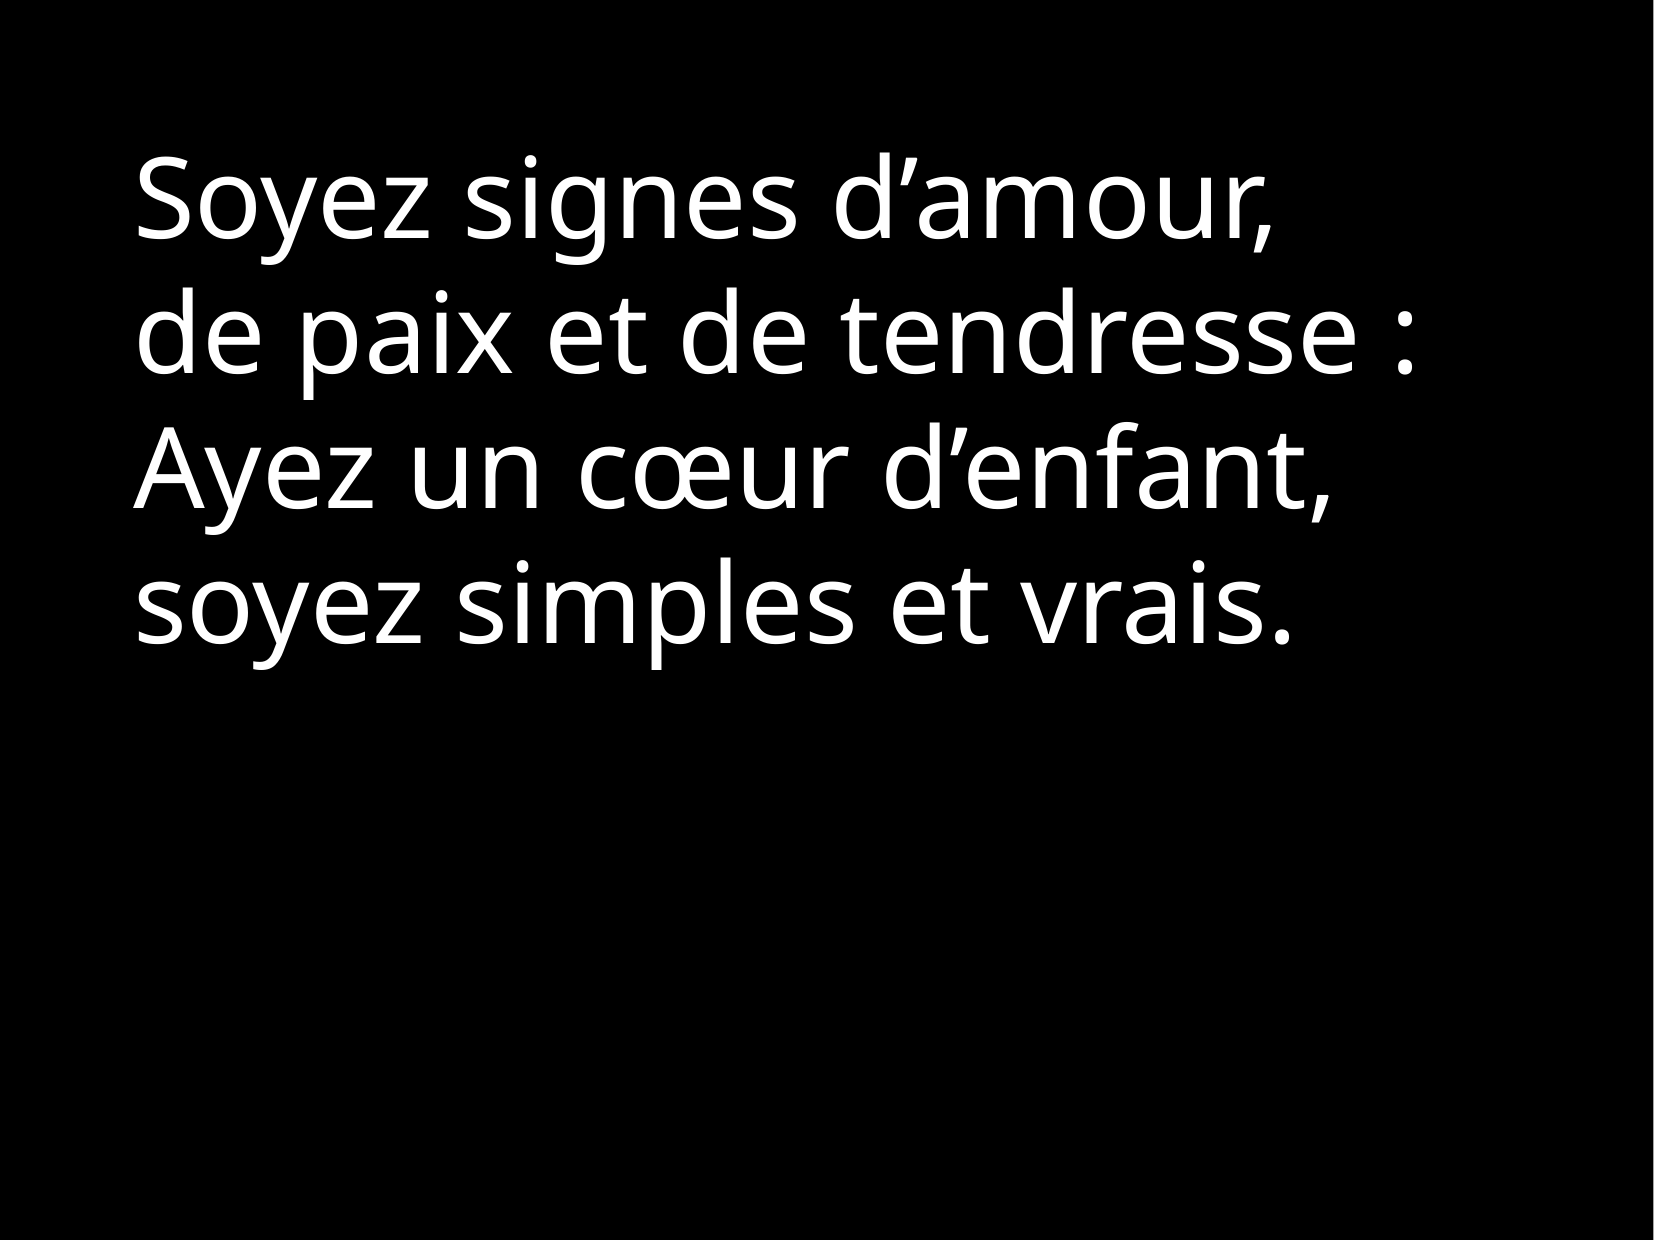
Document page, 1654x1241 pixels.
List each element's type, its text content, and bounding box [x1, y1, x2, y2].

text_box Soyez signes d’amour, de paix et de tendresse : Ayez un cœur d’enfant, soyez simples et vrais. [118, 88, 1654, 975]
